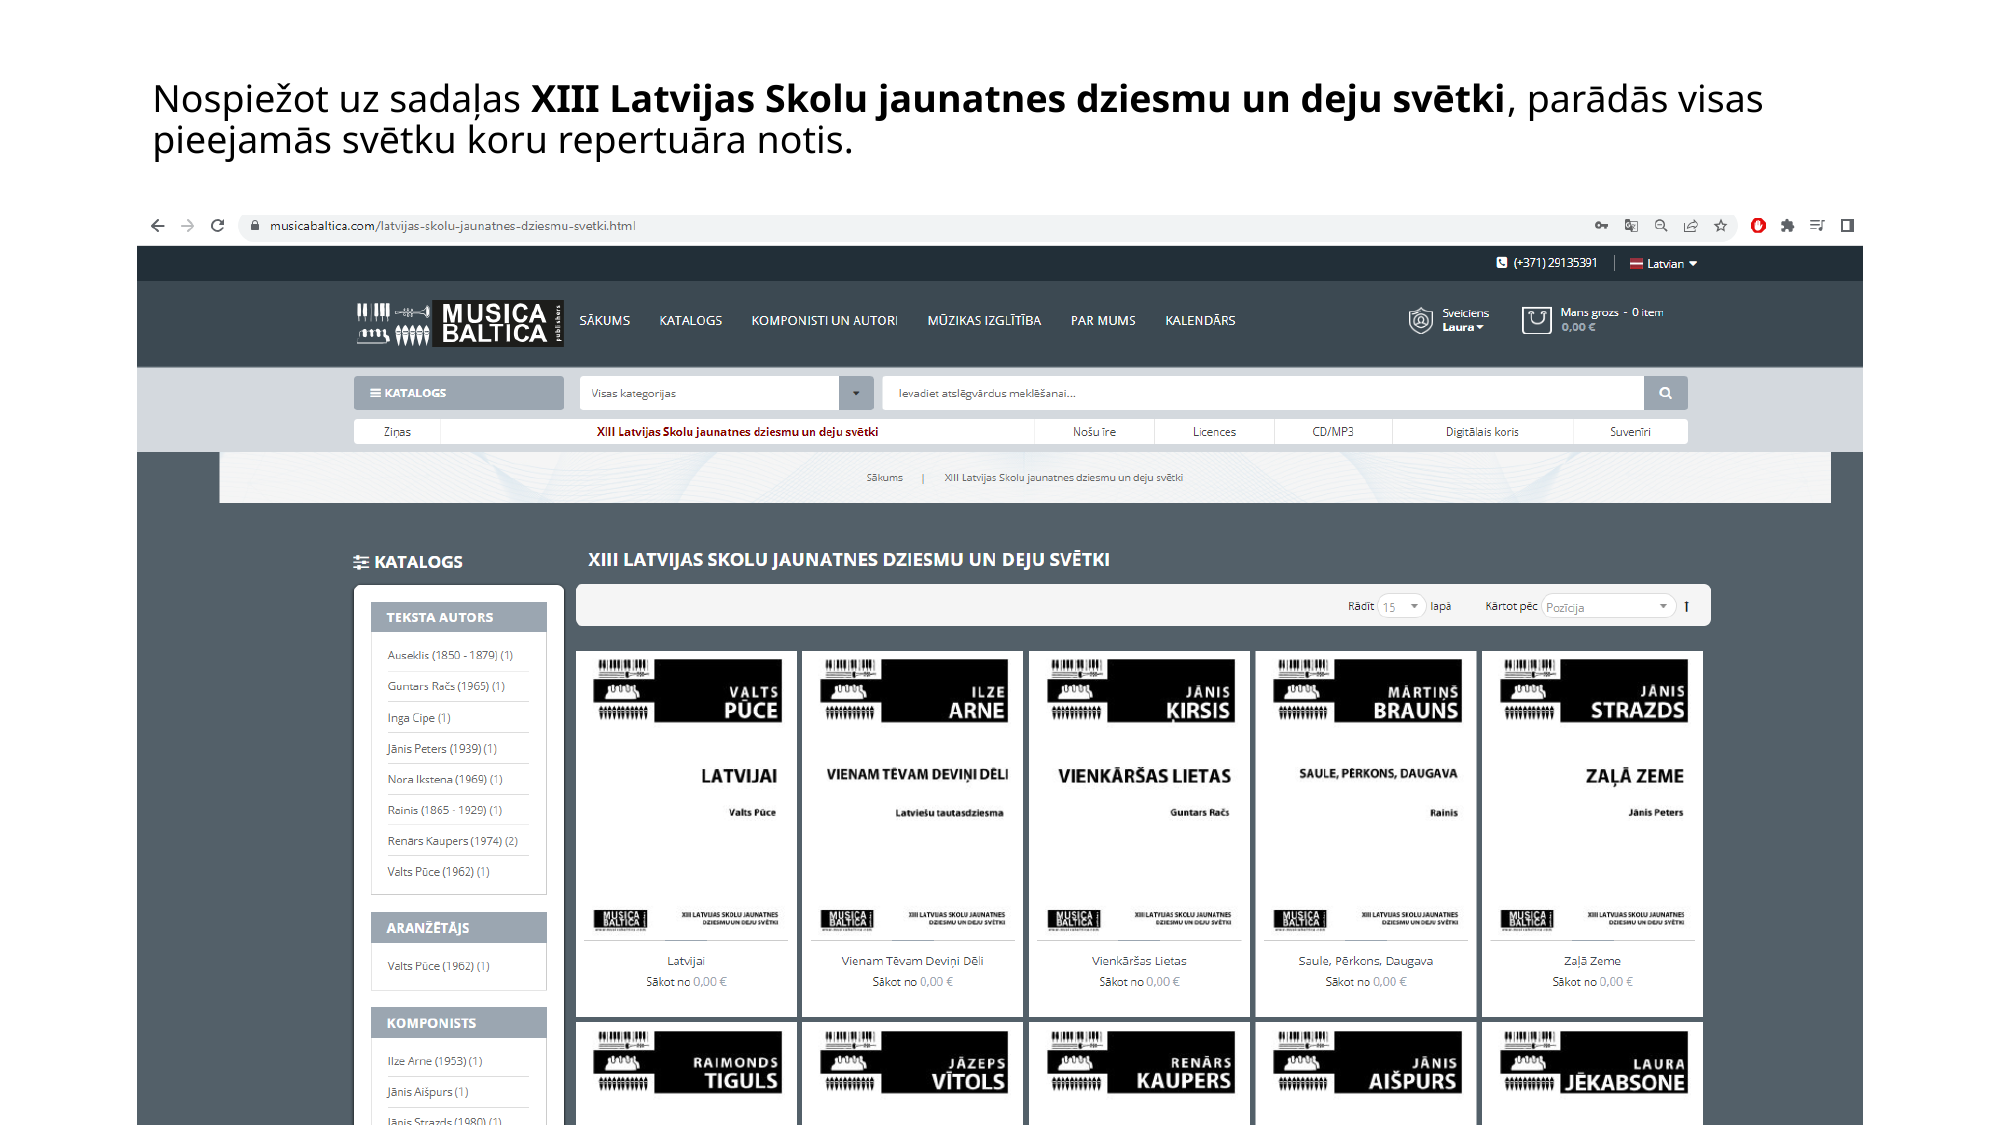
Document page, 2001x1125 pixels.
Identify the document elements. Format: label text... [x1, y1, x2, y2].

title Nospiežot uz sadaļas XIII Latvijas Skolu jaunatnes dziesmu un deju svētki, parādās visas pieejamās svētku koru repertuāra notis. [137, 59, 1863, 182]
picture [137, 215, 1863, 1125]
